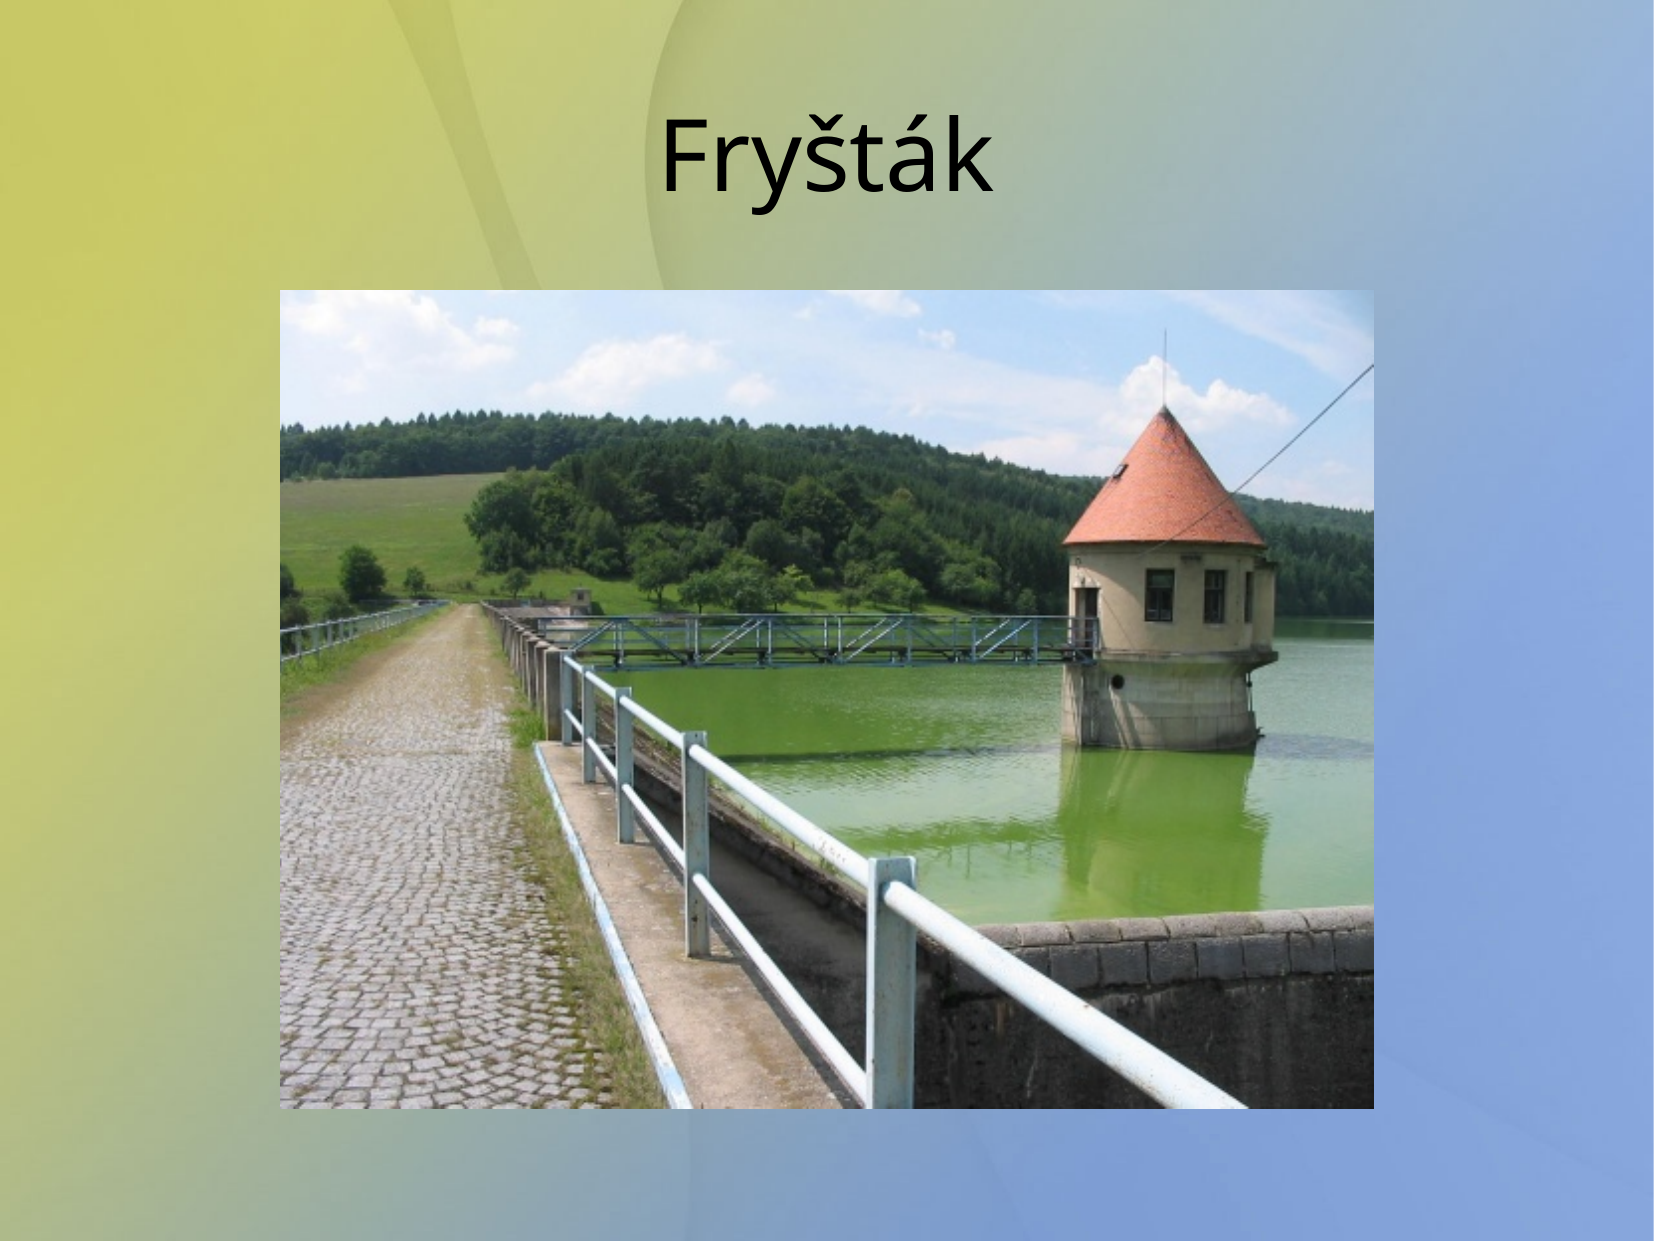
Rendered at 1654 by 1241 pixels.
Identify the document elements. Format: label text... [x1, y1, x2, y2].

picture [0, 0, 1654, 1241]
title Fryšták [82, 49, 1571, 257]
